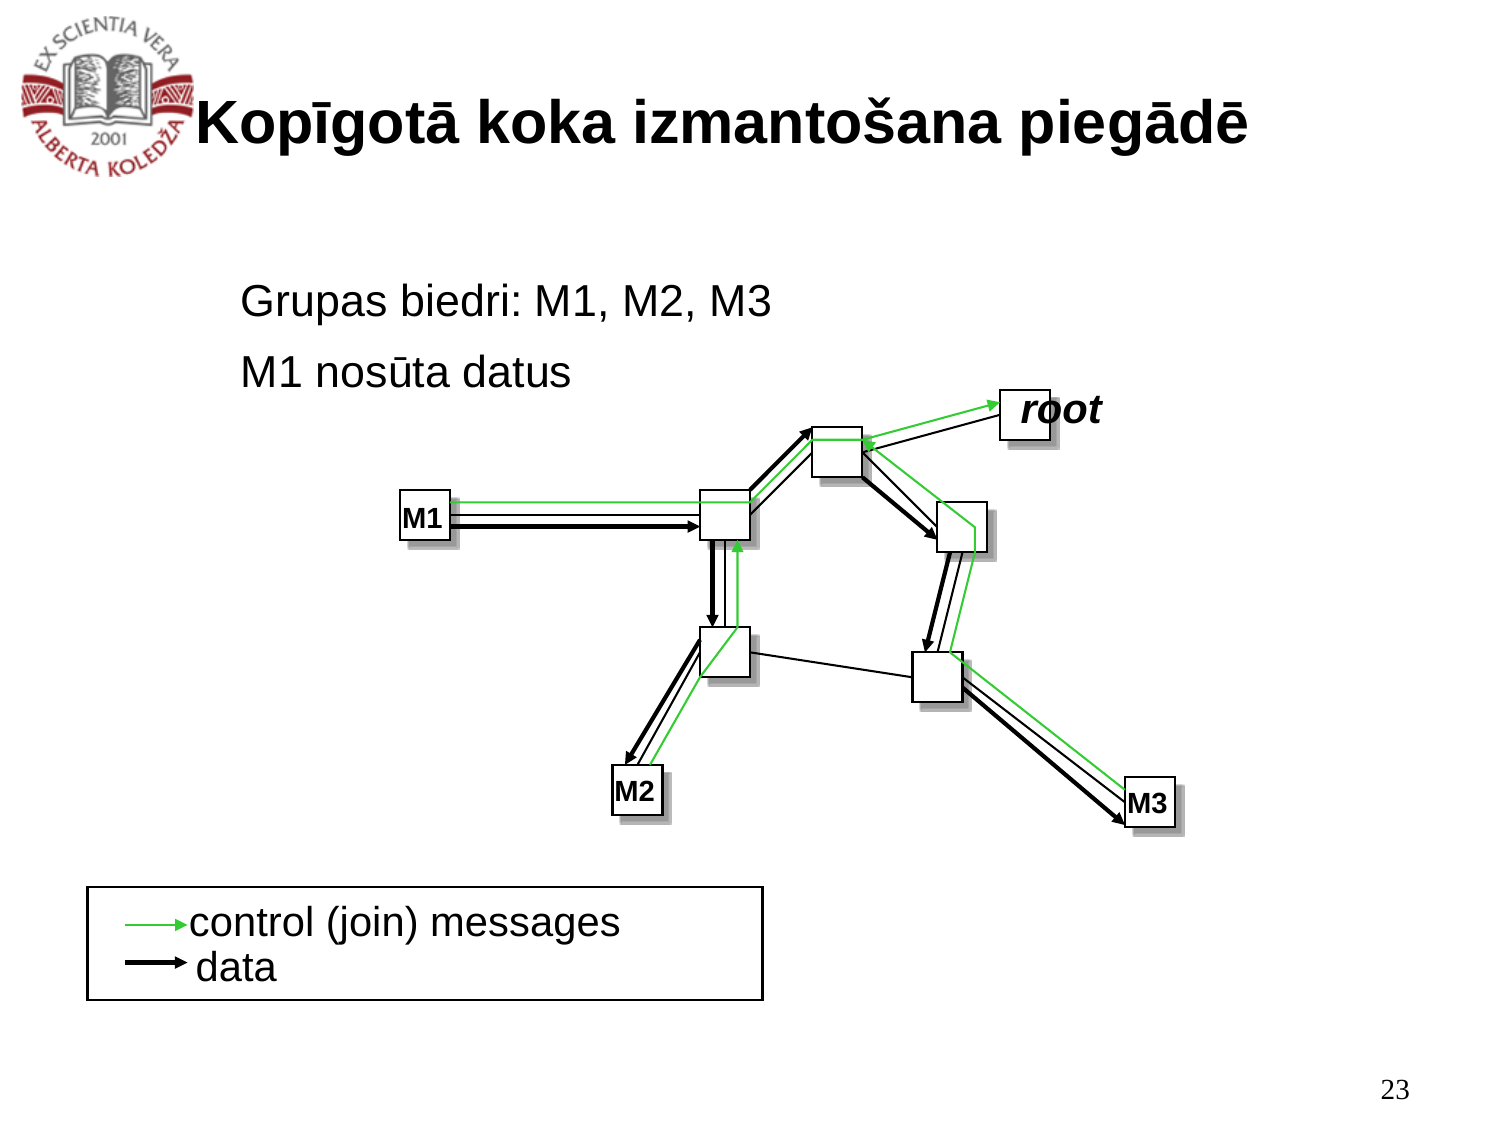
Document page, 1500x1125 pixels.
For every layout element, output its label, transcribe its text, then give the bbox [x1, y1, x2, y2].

text_box [953, 652, 963, 660]
list Grupas biedri: M1, M2, M3 M1 nosūta datus [173, 274, 1262, 405]
picture [21, 16, 194, 177]
text_box [812, 427, 863, 438]
text_box [702, 627, 750, 678]
text_box <skaitlis> [1112, 1062, 1426, 1125]
title Kopīgotā koka izmantošana piegādē [50, 62, 1374, 175]
text_box control (join) messages [174, 888, 637, 953]
text_box [699, 627, 735, 675]
text_box [946, 502, 988, 553]
text_box M1 [386, 491, 458, 542]
text_box data [180, 932, 292, 998]
text_box [999, 389, 1005, 440]
text_box [699, 489, 750, 501]
text_box M3 [1112, 777, 1183, 827]
text_box [937, 502, 973, 553]
text_box root [1005, 375, 1117, 440]
text_box [699, 504, 750, 540]
text_box [812, 441, 863, 478]
text_box [912, 652, 963, 703]
text_box M2 [599, 765, 670, 815]
